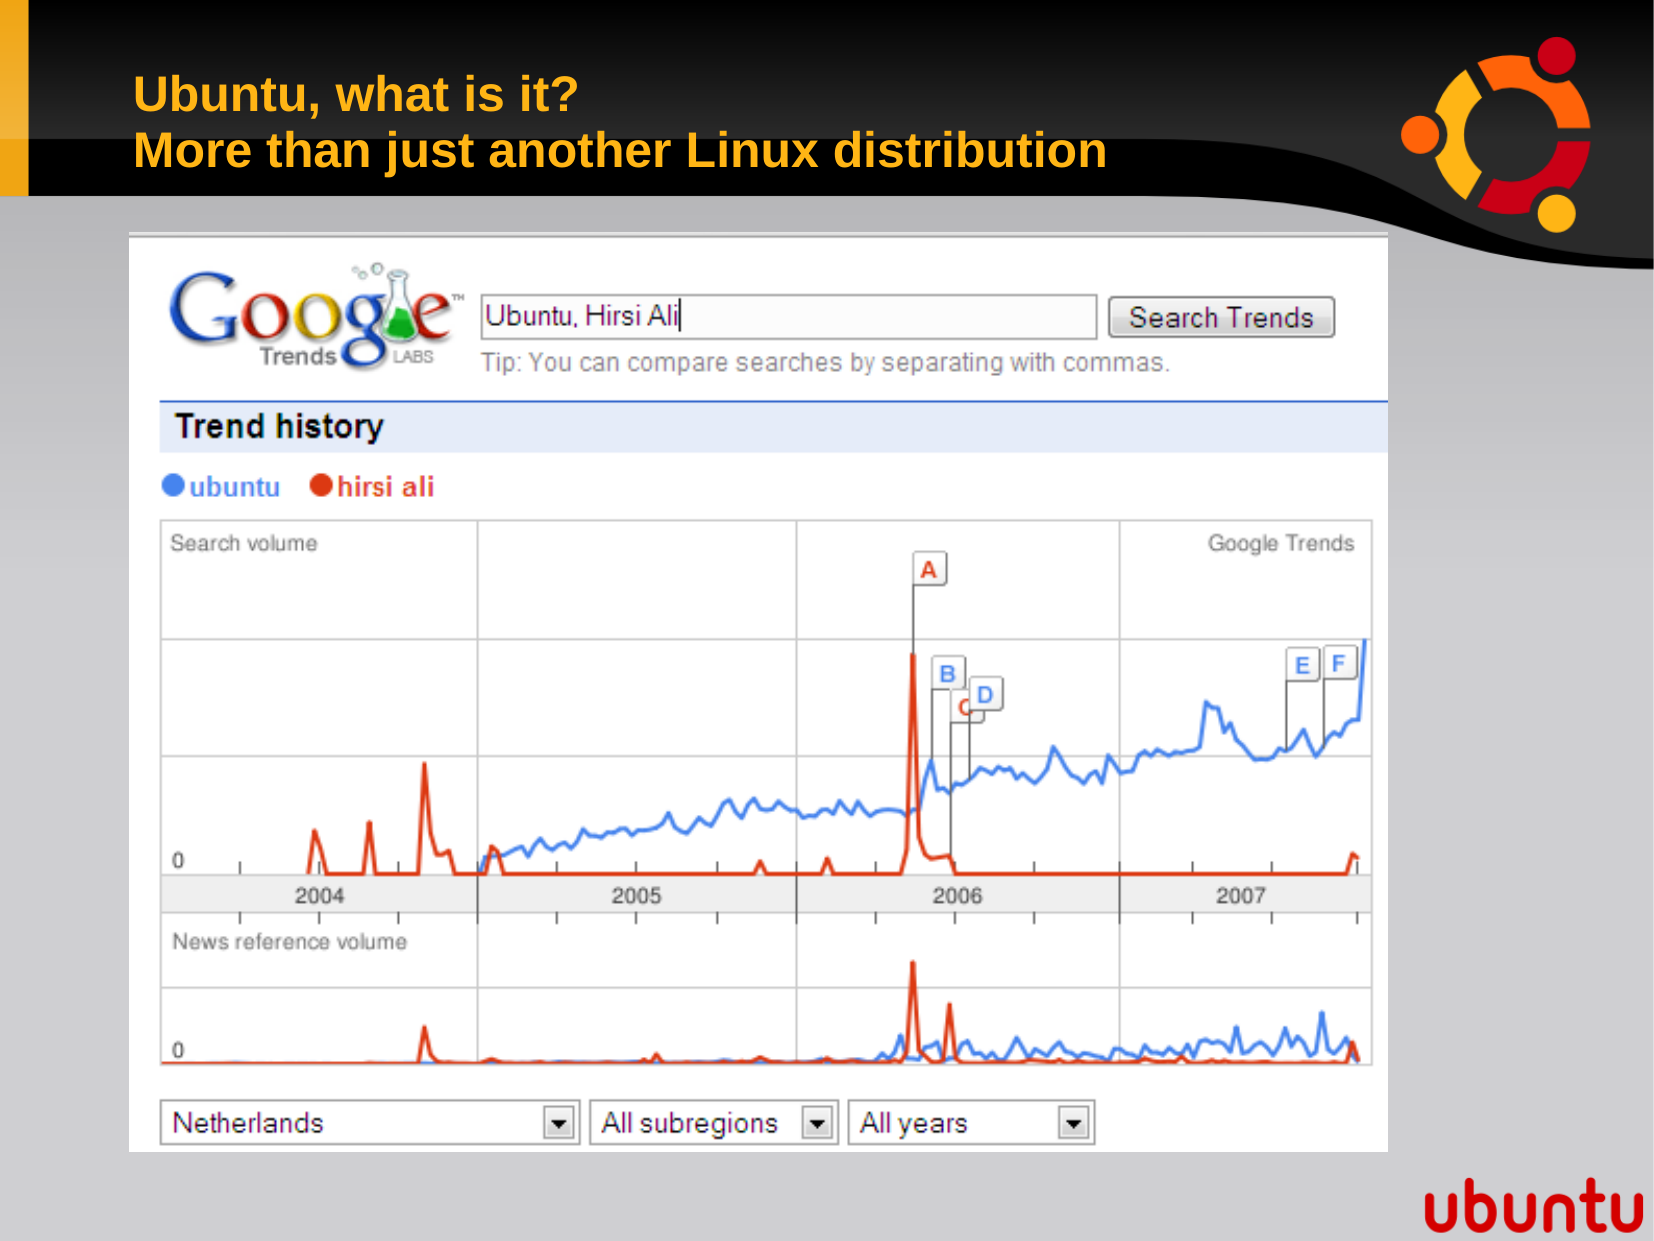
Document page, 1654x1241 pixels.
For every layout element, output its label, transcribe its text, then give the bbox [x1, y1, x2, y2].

text_box Ubuntu, what is it? More than just another Linux distribution [118, 59, 1211, 186]
picture [0, 0, 1654, 1241]
